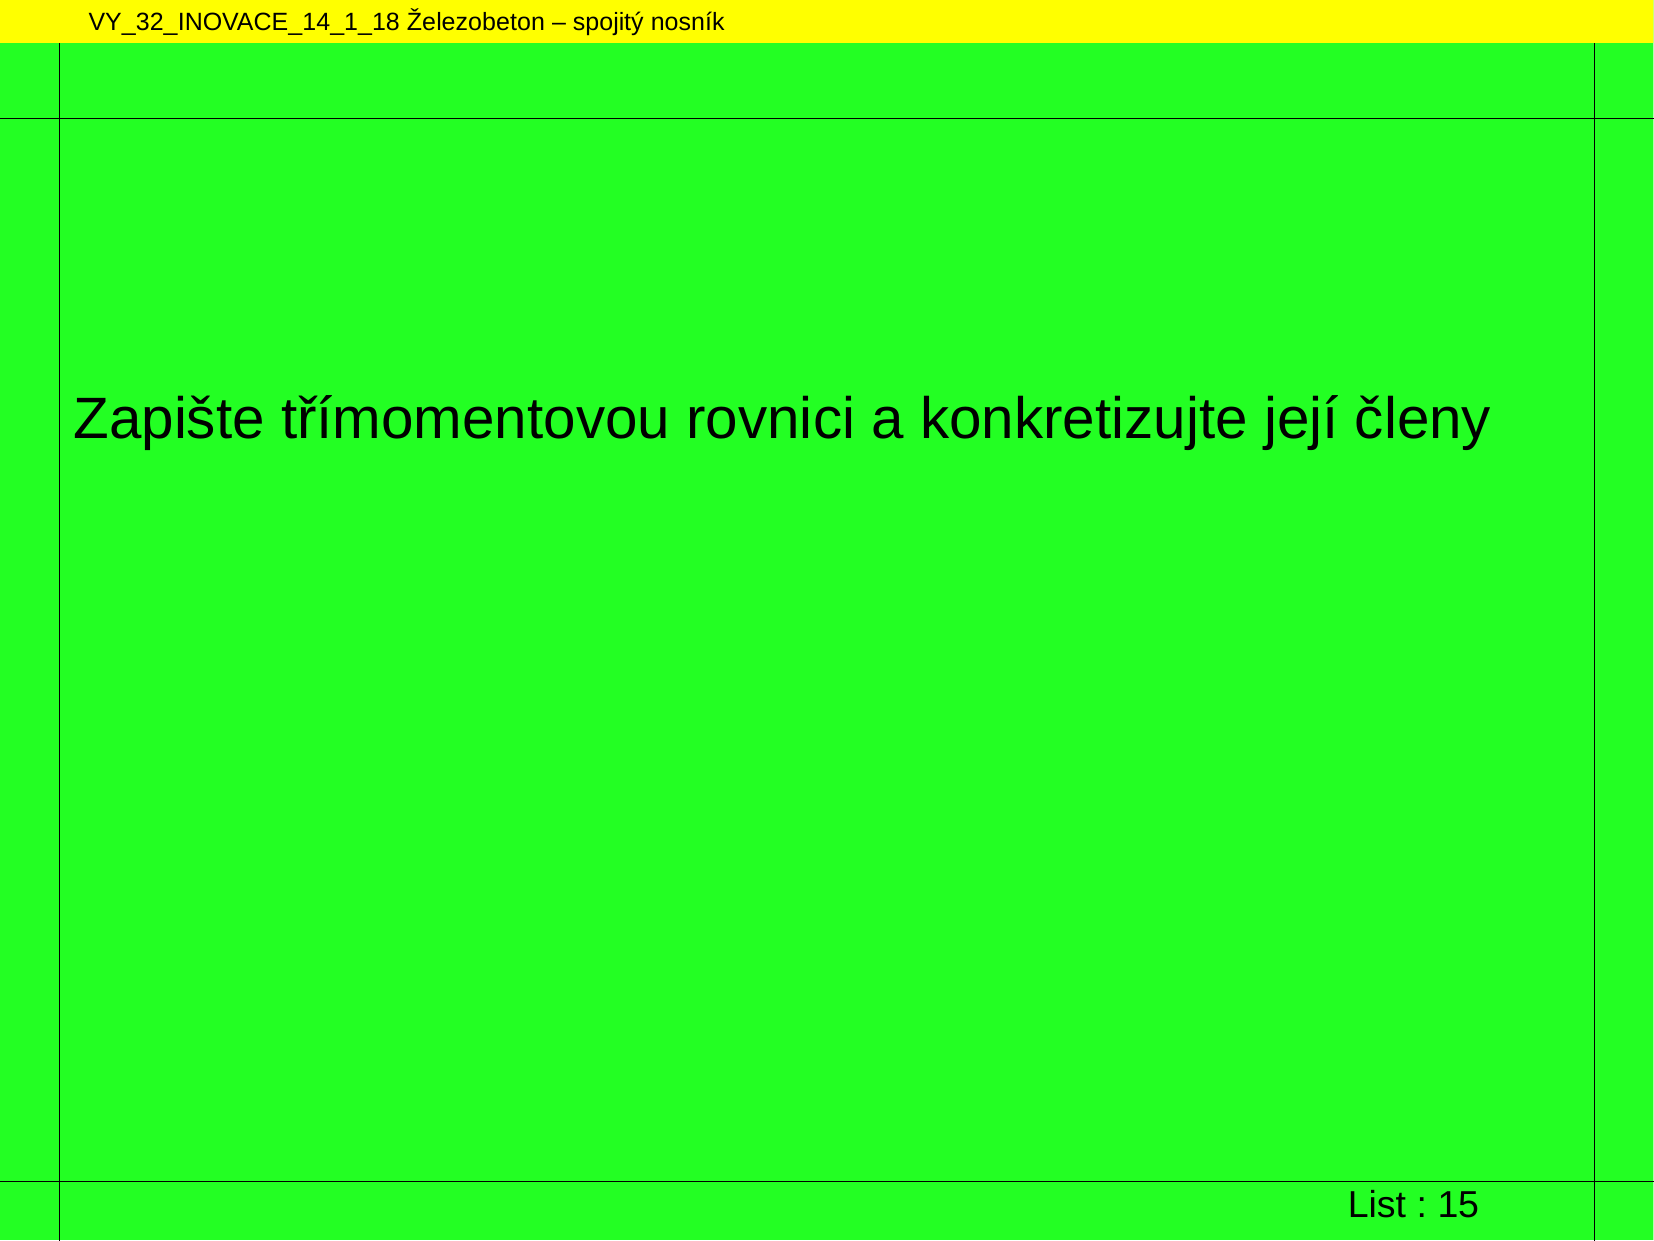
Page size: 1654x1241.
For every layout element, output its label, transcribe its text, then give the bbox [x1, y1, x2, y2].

text_box Zapište třímomentovou rovnici a konkretizujte její členy [59, 378, 1595, 793]
text_box VY_32_INOVACE_14_1_18 Železobeton – spojitý nosník [0, 0, 1654, 43]
text_box List : <číslo> [1357, 1176, 1599, 1241]
